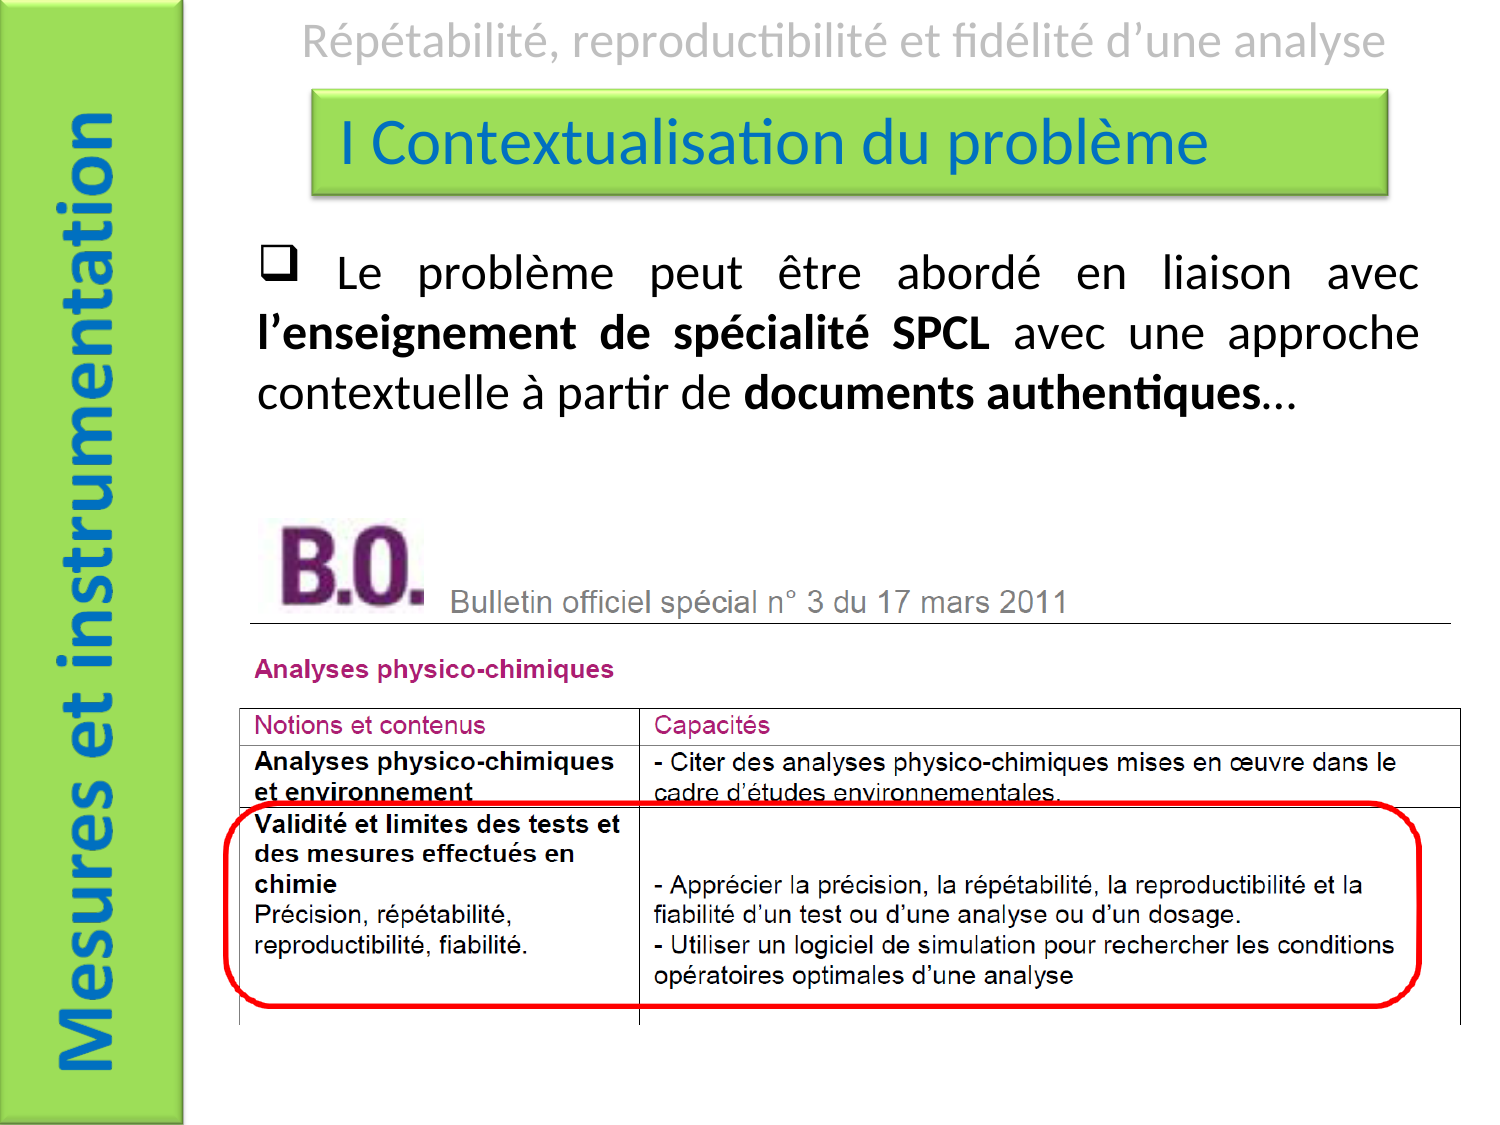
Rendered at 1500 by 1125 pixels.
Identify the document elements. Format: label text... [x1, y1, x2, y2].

text_box Le problème peut être abordé en liaison avec l’enseignement de spécialité SPCL avec une approche contextuelle à partir de documents authentiques… [242, 231, 1436, 457]
text_box I Contextualisation du problème [324, 90, 1388, 186]
picture [0, 0, 192, 1125]
picture [303, 84, 1397, 209]
picture [218, 515, 1464, 1025]
text_box Répétabilité, reproductibilité et fidélité d’une analyse [206, 0, 1483, 76]
